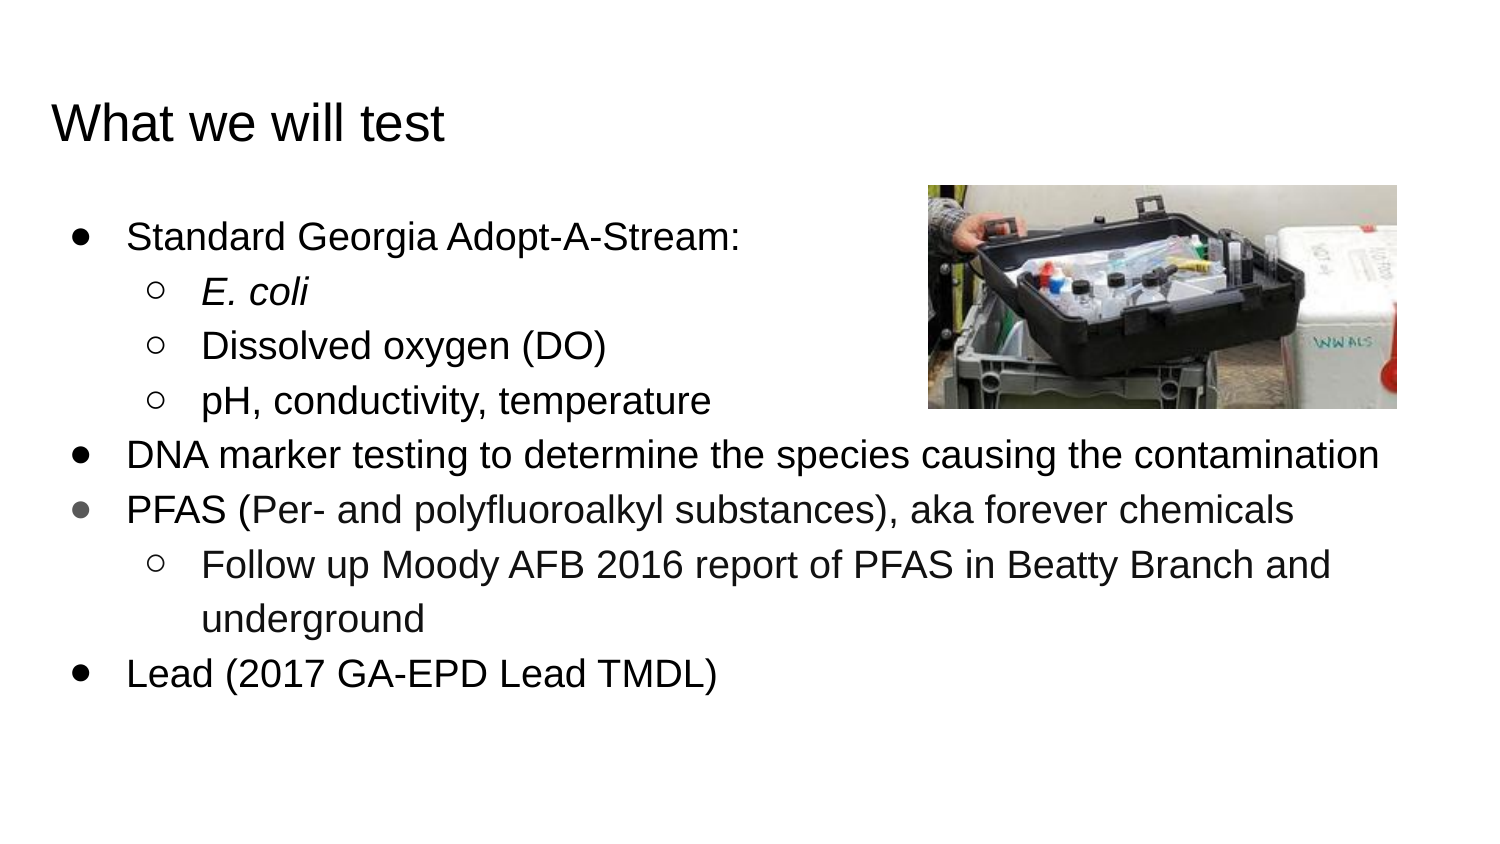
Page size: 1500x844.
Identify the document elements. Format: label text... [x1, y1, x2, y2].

picture [928, 185, 1397, 409]
list Standard Georgia Adopt-A-Stream: E. coli Dissolved oxygen (DO) pH, conductivity, temperature DNA marker testing to determine the species causing the contamination PFAS (Per- and polyfluoroalkyl substances), aka forever chemicals Follow up Moody AFB 2016 report of PFAS in Beatty Branch and underground Lead (2017 GA-EPD Lead TMDL) [51, 189, 1449, 750]
title What we will test [51, 72, 1449, 167]
